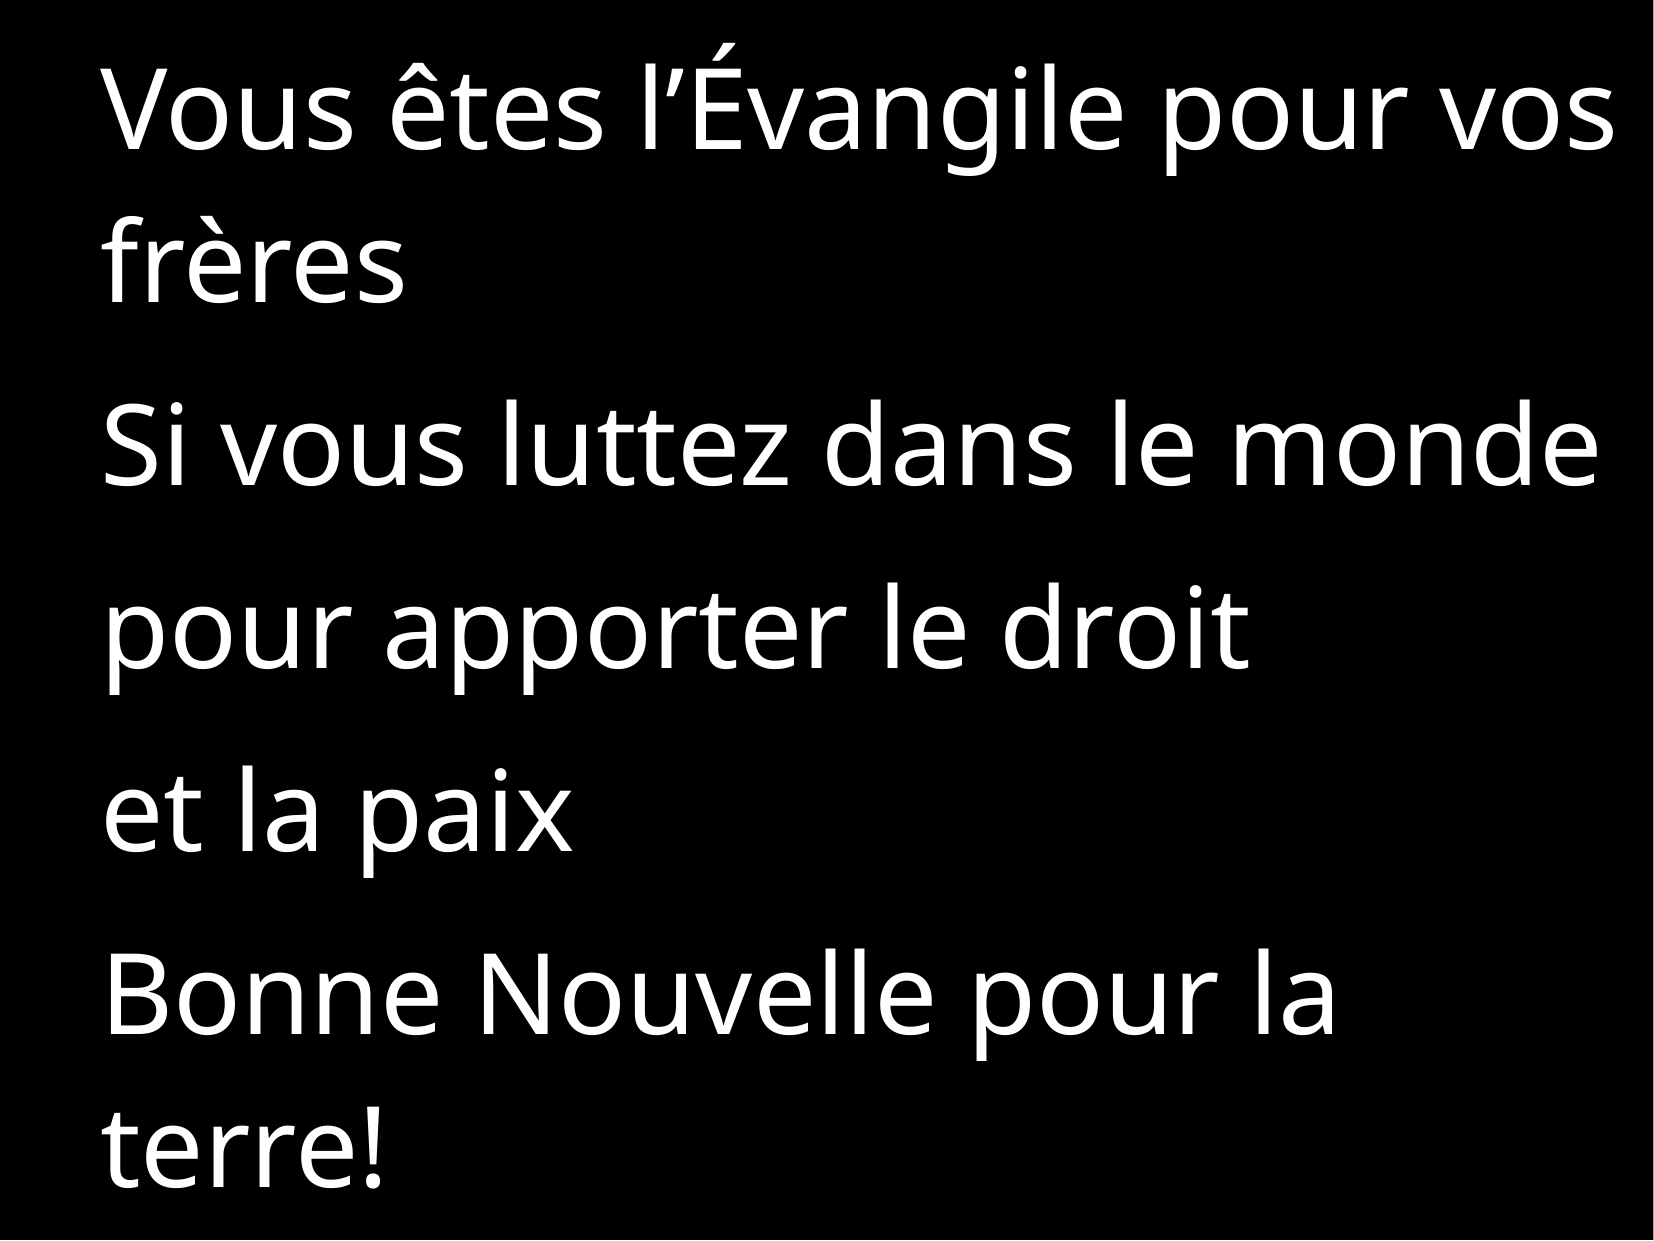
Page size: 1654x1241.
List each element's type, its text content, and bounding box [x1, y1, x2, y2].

list Vous êtes l’Évangile pour vos frères Si vous luttez dans le monde pour apporter le droit et la paix Bonne Nouvelle pour la terre! [29, 29, 1625, 1187]
